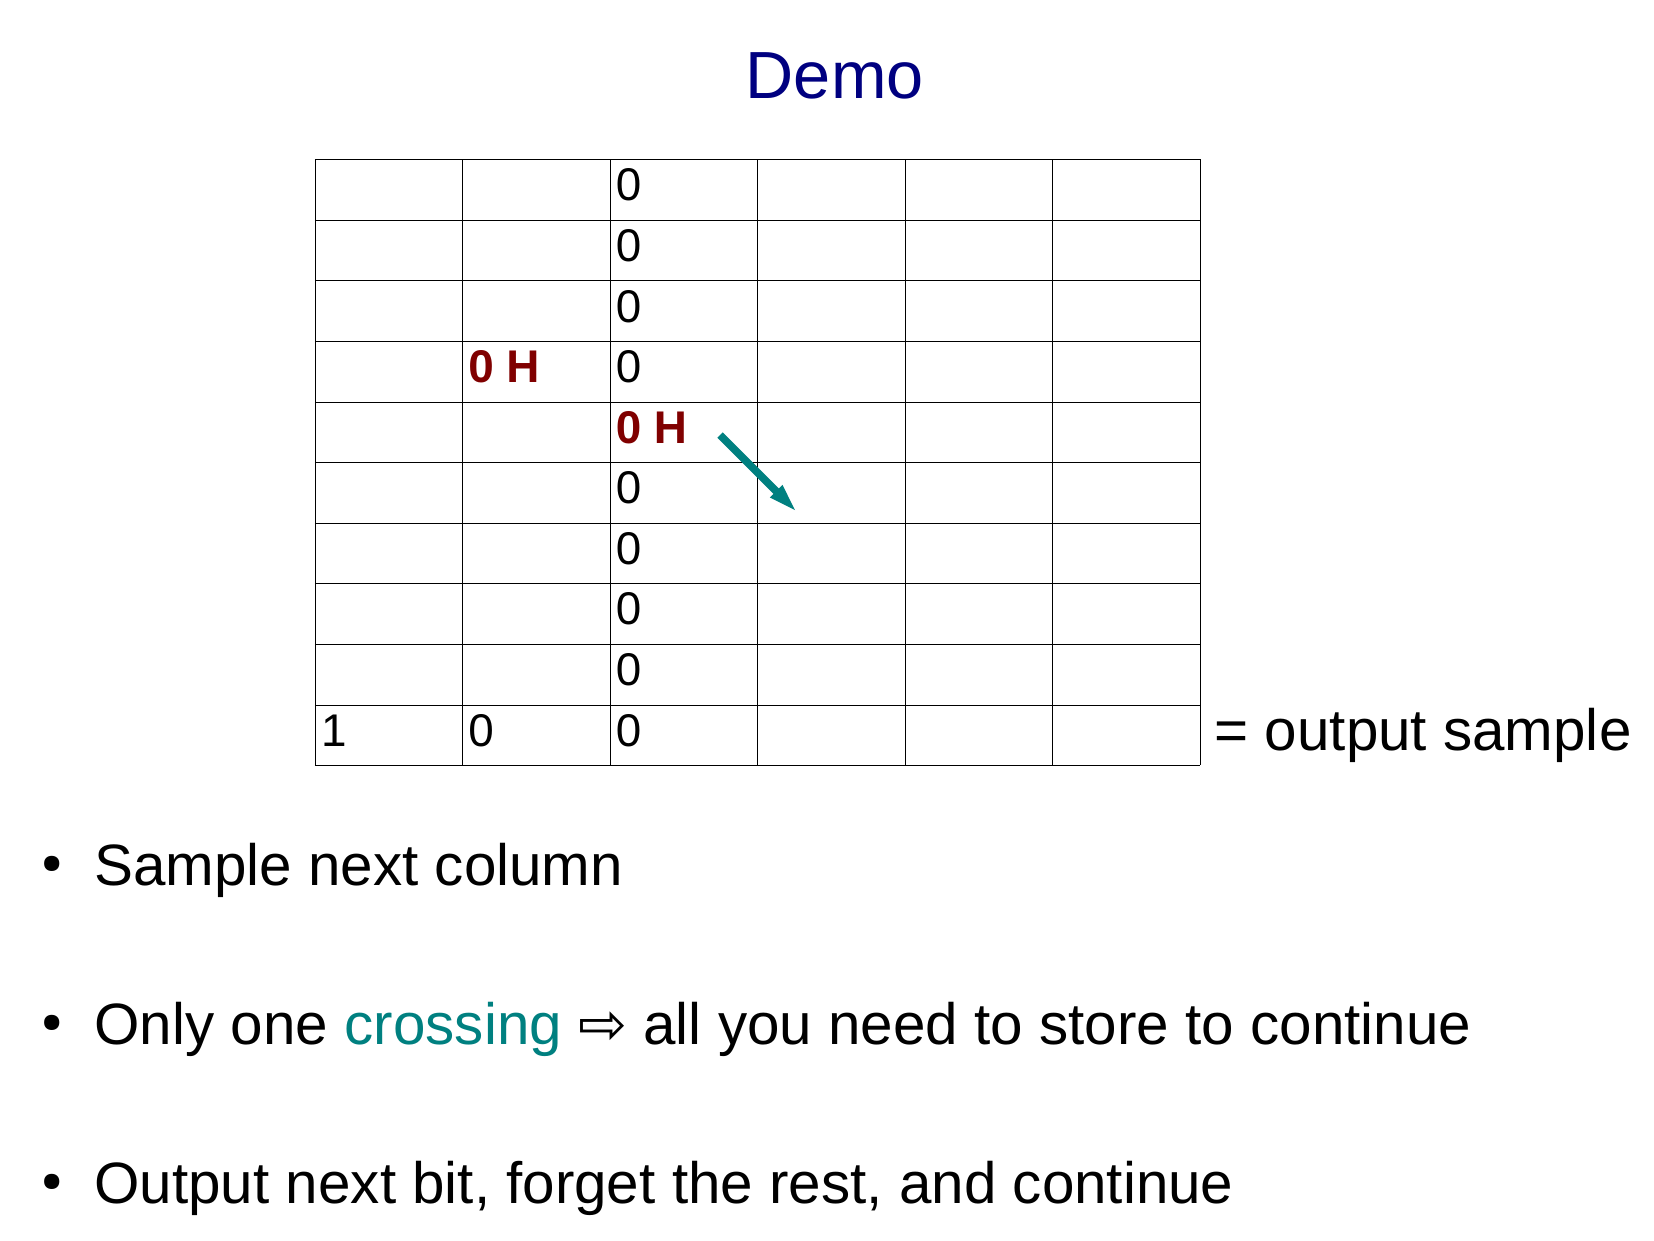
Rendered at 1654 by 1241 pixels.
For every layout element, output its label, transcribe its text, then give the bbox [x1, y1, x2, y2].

list Sample next column Only one crossing ⇨ all you need to store to continue Output next bit, forget the rest, and continue [8, 825, 1636, 1241]
table_cell [1053, 584, 1200, 644]
text_box = output sample [1199, 690, 1647, 770]
table_cell [316, 403, 462, 462]
table_cell [906, 403, 1052, 462]
table_cell 0 [611, 221, 757, 280]
table_cell [316, 221, 462, 280]
table_cell [463, 524, 610, 583]
table_cell 0 H [611, 403, 757, 462]
table_cell [316, 524, 462, 583]
table_cell 0 [611, 463, 757, 523]
table_cell [906, 706, 1052, 765]
table_cell [463, 463, 610, 523]
table_cell [906, 524, 1052, 583]
table_cell 0 [611, 524, 757, 583]
table_cell [758, 403, 905, 462]
table_cell [463, 645, 610, 705]
table_cell [1053, 645, 1200, 705]
table_cell [1053, 281, 1200, 341]
table_header [463, 160, 610, 220]
table_cell [758, 281, 905, 341]
table_cell 0 [611, 342, 757, 402]
table_cell 1 [316, 706, 462, 765]
table_header 0 [611, 160, 757, 220]
table_cell [1053, 524, 1200, 583]
table_cell [906, 584, 1052, 644]
table_header [758, 160, 905, 220]
table_cell [906, 463, 1052, 523]
table_header [316, 160, 462, 220]
table_cell [316, 281, 462, 341]
table_cell [758, 706, 905, 765]
table_cell [463, 584, 610, 644]
table_header [906, 160, 1052, 220]
table_cell [758, 342, 905, 402]
table_cell [758, 645, 905, 705]
table_cell [906, 281, 1052, 341]
table_cell [463, 281, 610, 341]
table_cell [758, 221, 905, 280]
table_cell [463, 403, 610, 462]
table_cell [316, 645, 462, 705]
table_cell [758, 463, 905, 523]
table_cell [316, 584, 462, 644]
title Demo [131, 0, 1538, 151]
table_cell [906, 221, 1052, 280]
table_cell 0 [611, 645, 757, 705]
table_cell 0 [463, 706, 610, 765]
table_cell 0 H [463, 342, 610, 402]
table_cell [758, 524, 905, 583]
table_cell [1053, 706, 1199, 765]
table_cell [1053, 221, 1200, 280]
table_cell [1053, 403, 1200, 462]
table_cell [906, 645, 1052, 705]
table_cell 0 [611, 584, 757, 644]
table_cell [758, 584, 905, 644]
table_cell [463, 221, 610, 280]
table_cell [316, 463, 462, 523]
table_cell 0 [611, 706, 757, 765]
table_cell 0 [611, 281, 757, 341]
table_cell [1053, 342, 1200, 402]
table_header [1053, 160, 1200, 220]
table_cell [906, 342, 1052, 402]
table_cell [316, 342, 462, 402]
table_cell [1053, 463, 1200, 523]
